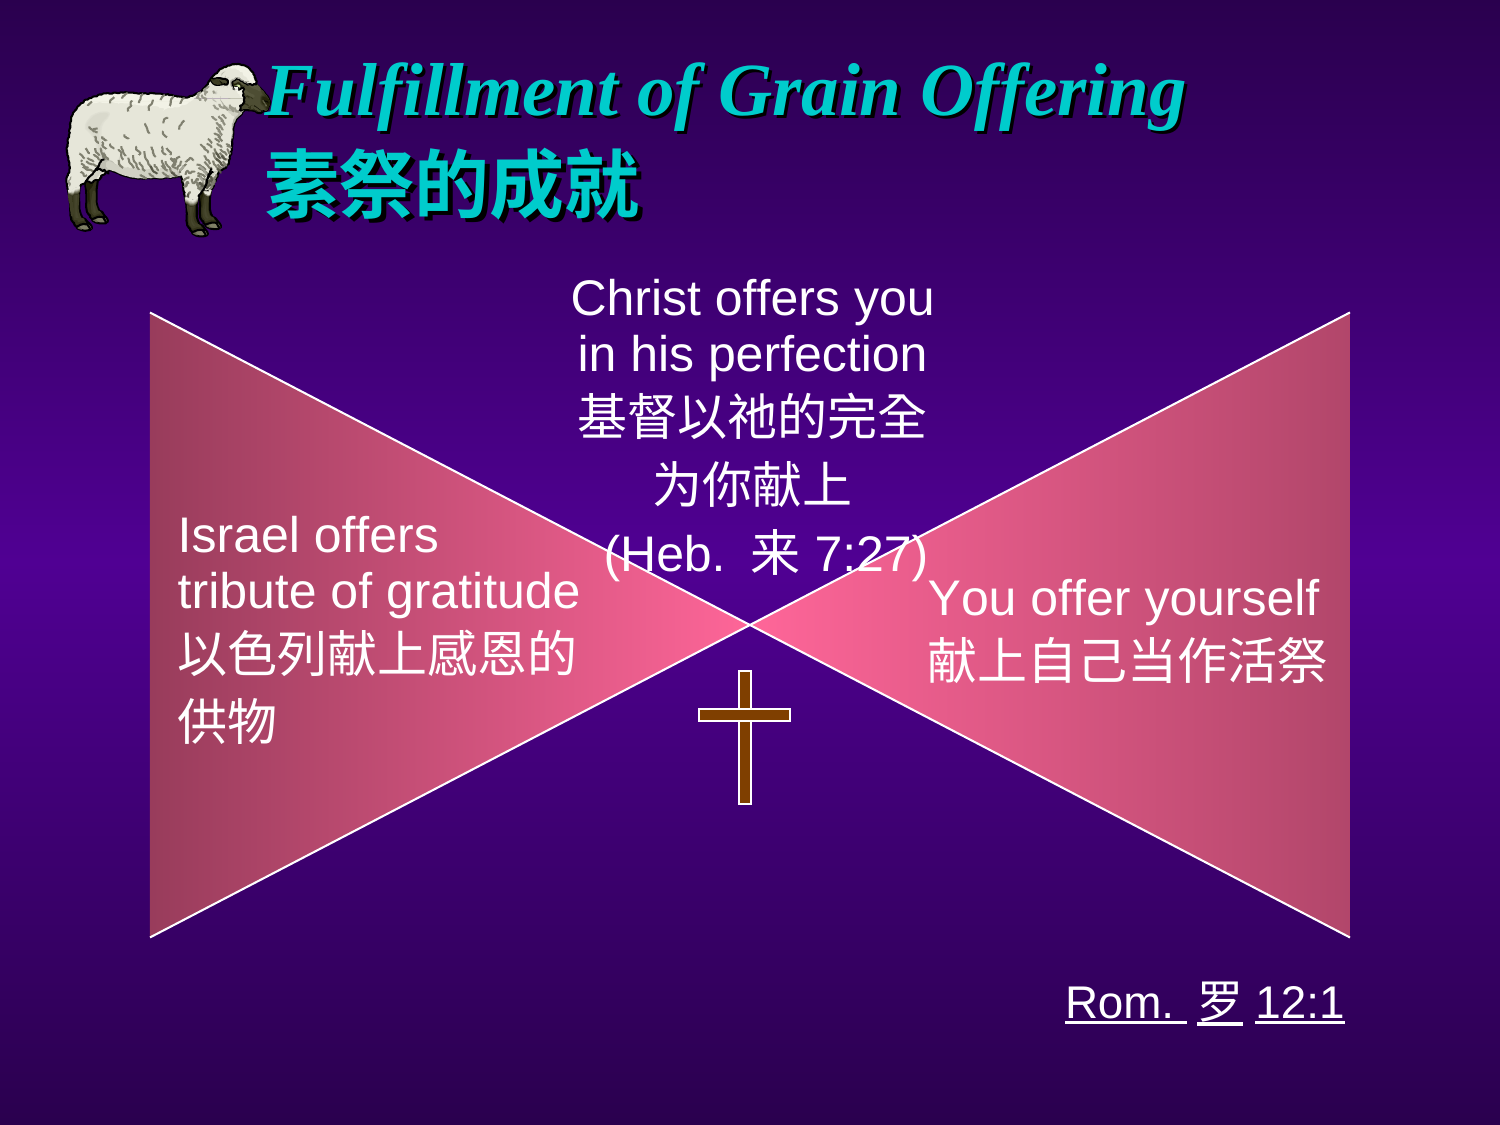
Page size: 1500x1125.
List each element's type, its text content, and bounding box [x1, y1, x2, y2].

text_box [601, 594, 745, 700]
text_box [699, 671, 790, 804]
text_box Christ offers you in his perfection 基督以祂的完全 为你献上 (Heb. 来7:27) [552, 262, 953, 594]
text_box Rom. 罗12:1 [1049, 962, 1450, 1041]
text_box Israel offers tribute of gratitude 以色列献上感恩的供物 [162, 499, 601, 764]
text_box You offer yourself 献上自己当作活祭 [912, 562, 1351, 702]
text_box [755, 594, 1351, 936]
text_box [953, 314, 1351, 562]
title Fulfillment of Grain Offering 素祭的成就 [249, 13, 1388, 269]
text_box [149, 314, 503, 936]
